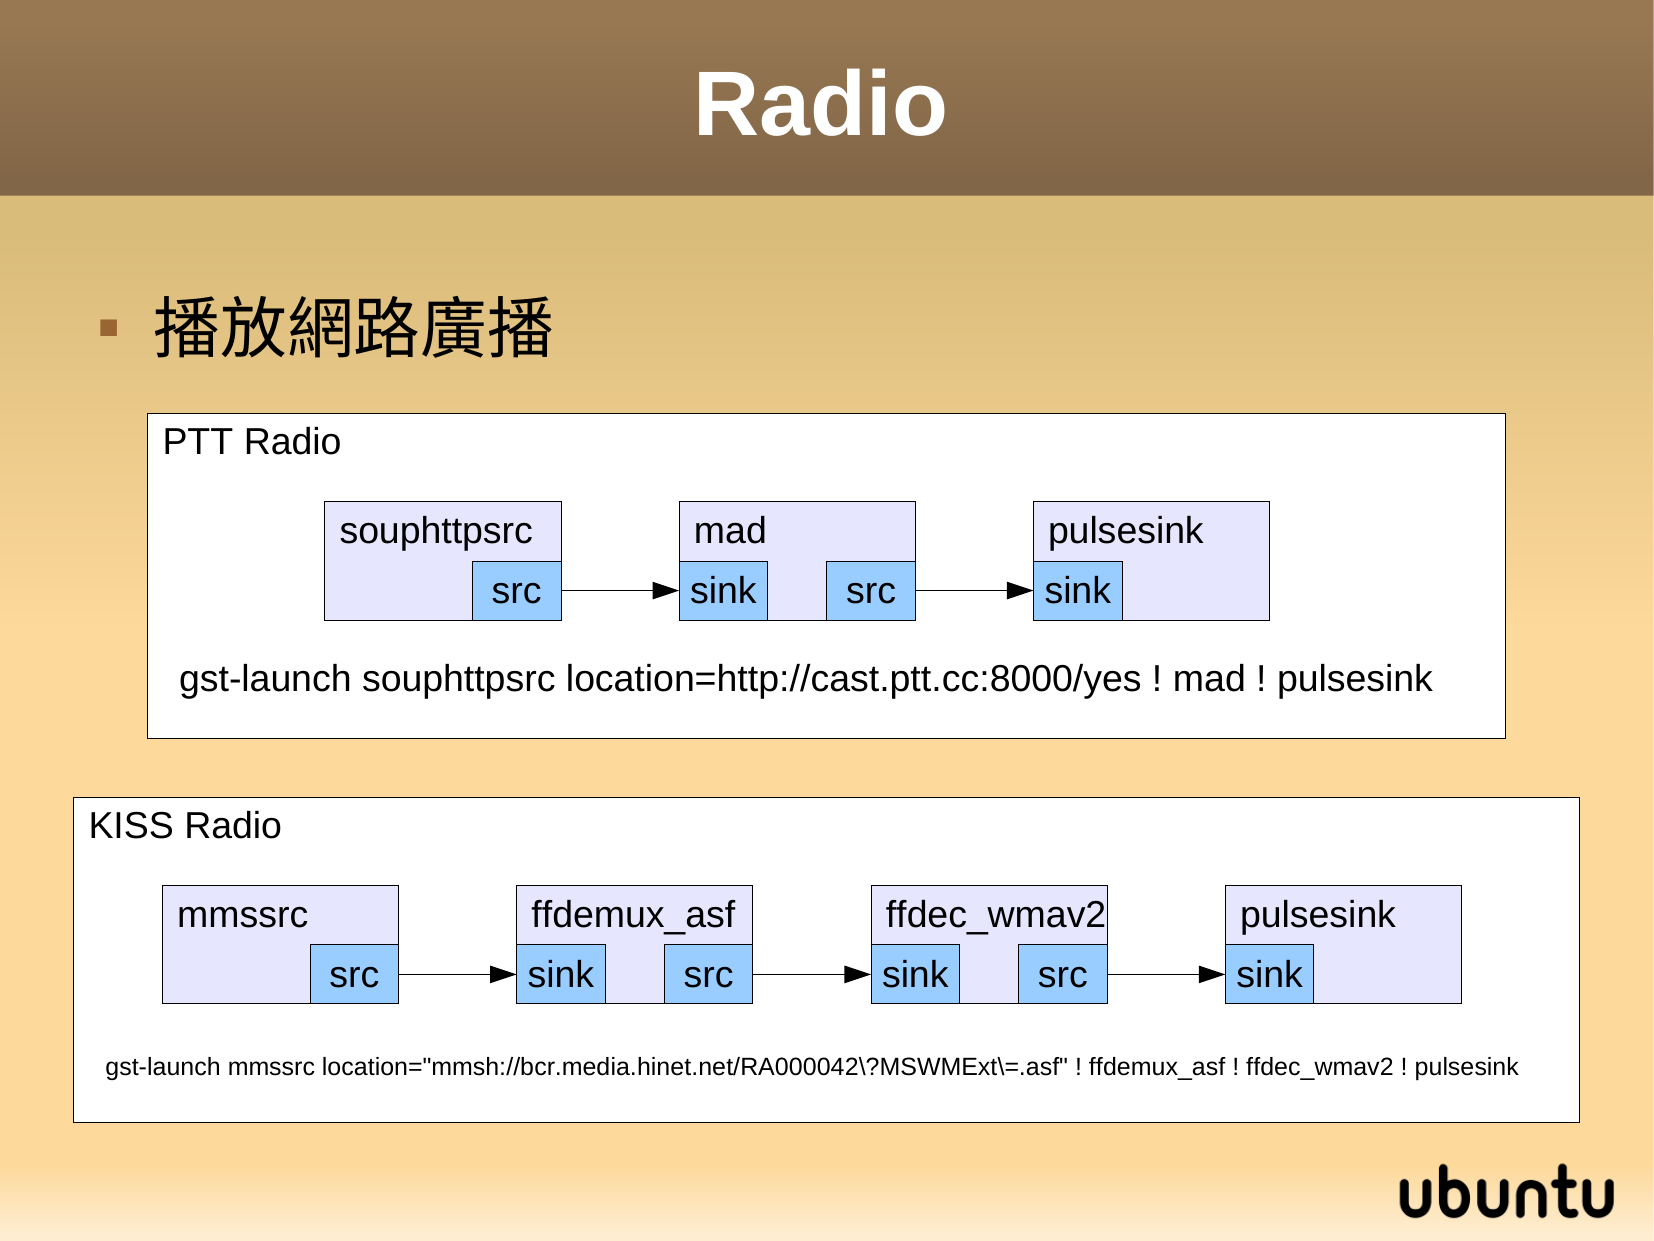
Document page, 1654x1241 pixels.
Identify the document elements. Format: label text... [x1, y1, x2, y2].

picture [0, 0, 1654, 1241]
list 播放網路廣播 [82, 290, 1571, 1094]
text_box KISS Radio [73, 797, 1580, 1123]
title Radio [76, 0, 1565, 208]
